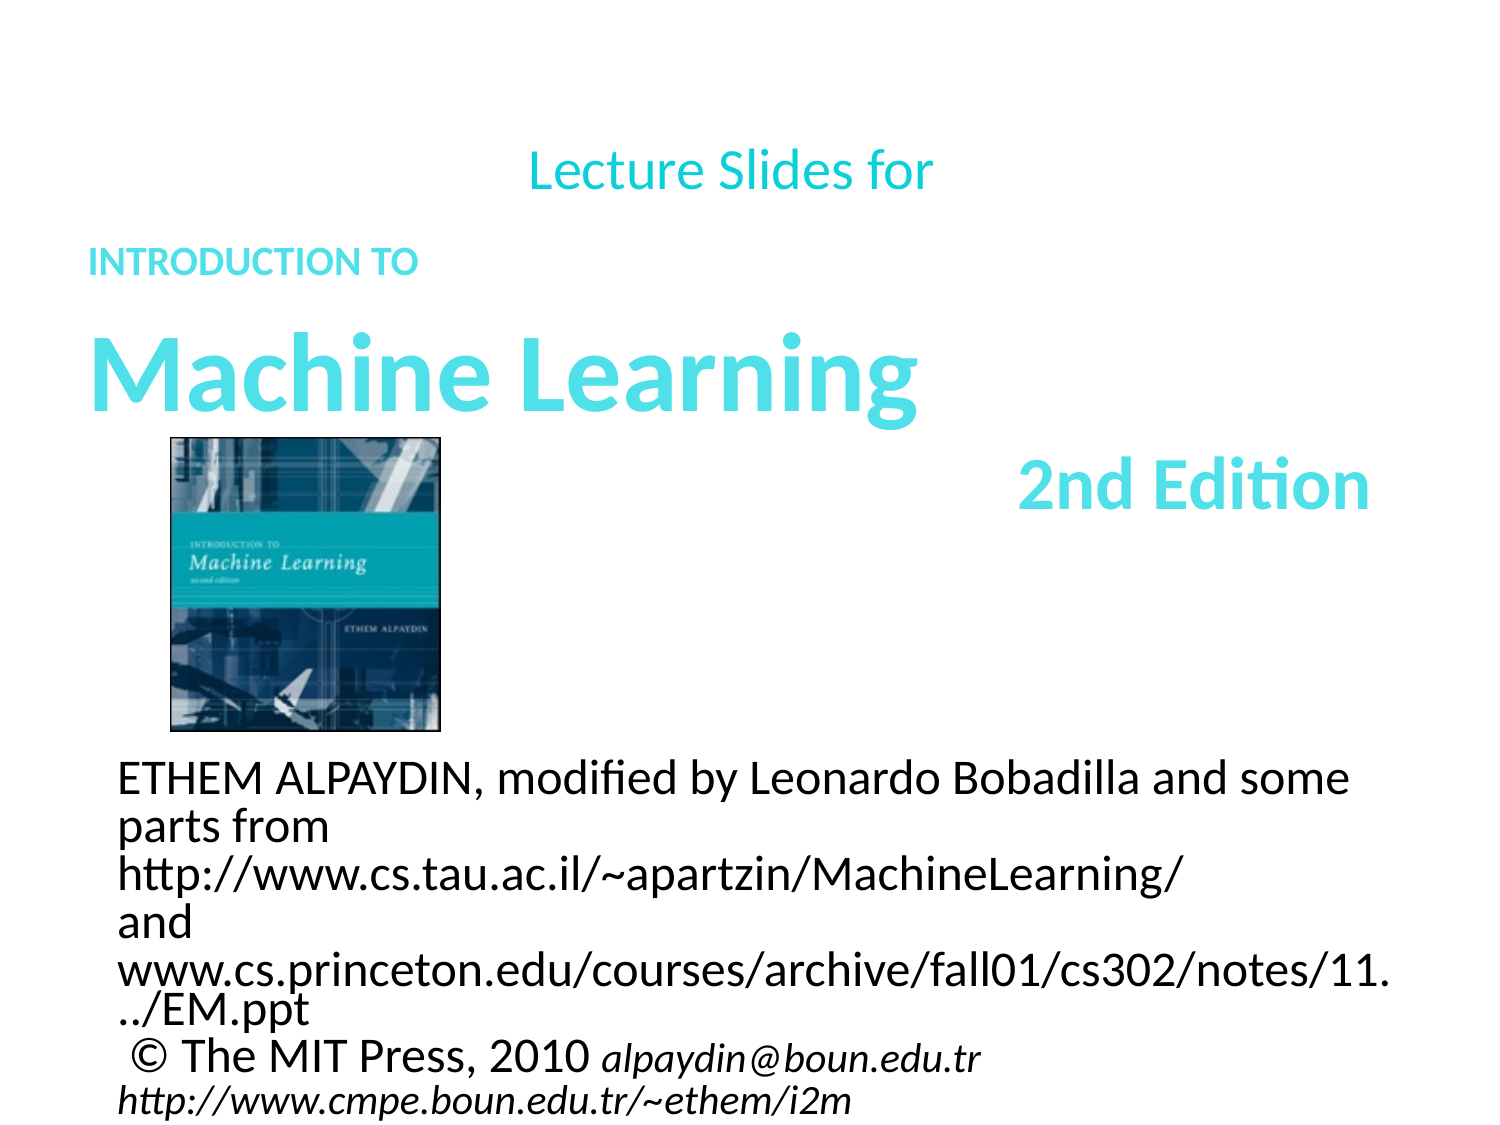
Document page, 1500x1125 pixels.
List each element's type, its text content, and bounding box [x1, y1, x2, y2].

picture [170, 437, 441, 732]
text_box Lecture Slides for [513, 137, 1317, 279]
text_box INTRODUCTION TO Machine Learning 2nd Edition [87, 224, 1375, 525]
text_box ETHEM ALPAYDIN, modified by Leonardo Bobadilla and some parts from http://www.cs.tau.ac.il/~apartzin/MachineLearning/ and www.cs.princeton.edu/courses/archive/fall01/cs302/notes/11.../EM.ppt‎ © The MIT Press, 2010 alpaydin@boun.edu.tr http://www.cmpe.boun.edu.tr/~ethem/i2ml2e [117, 749, 1405, 1036]
